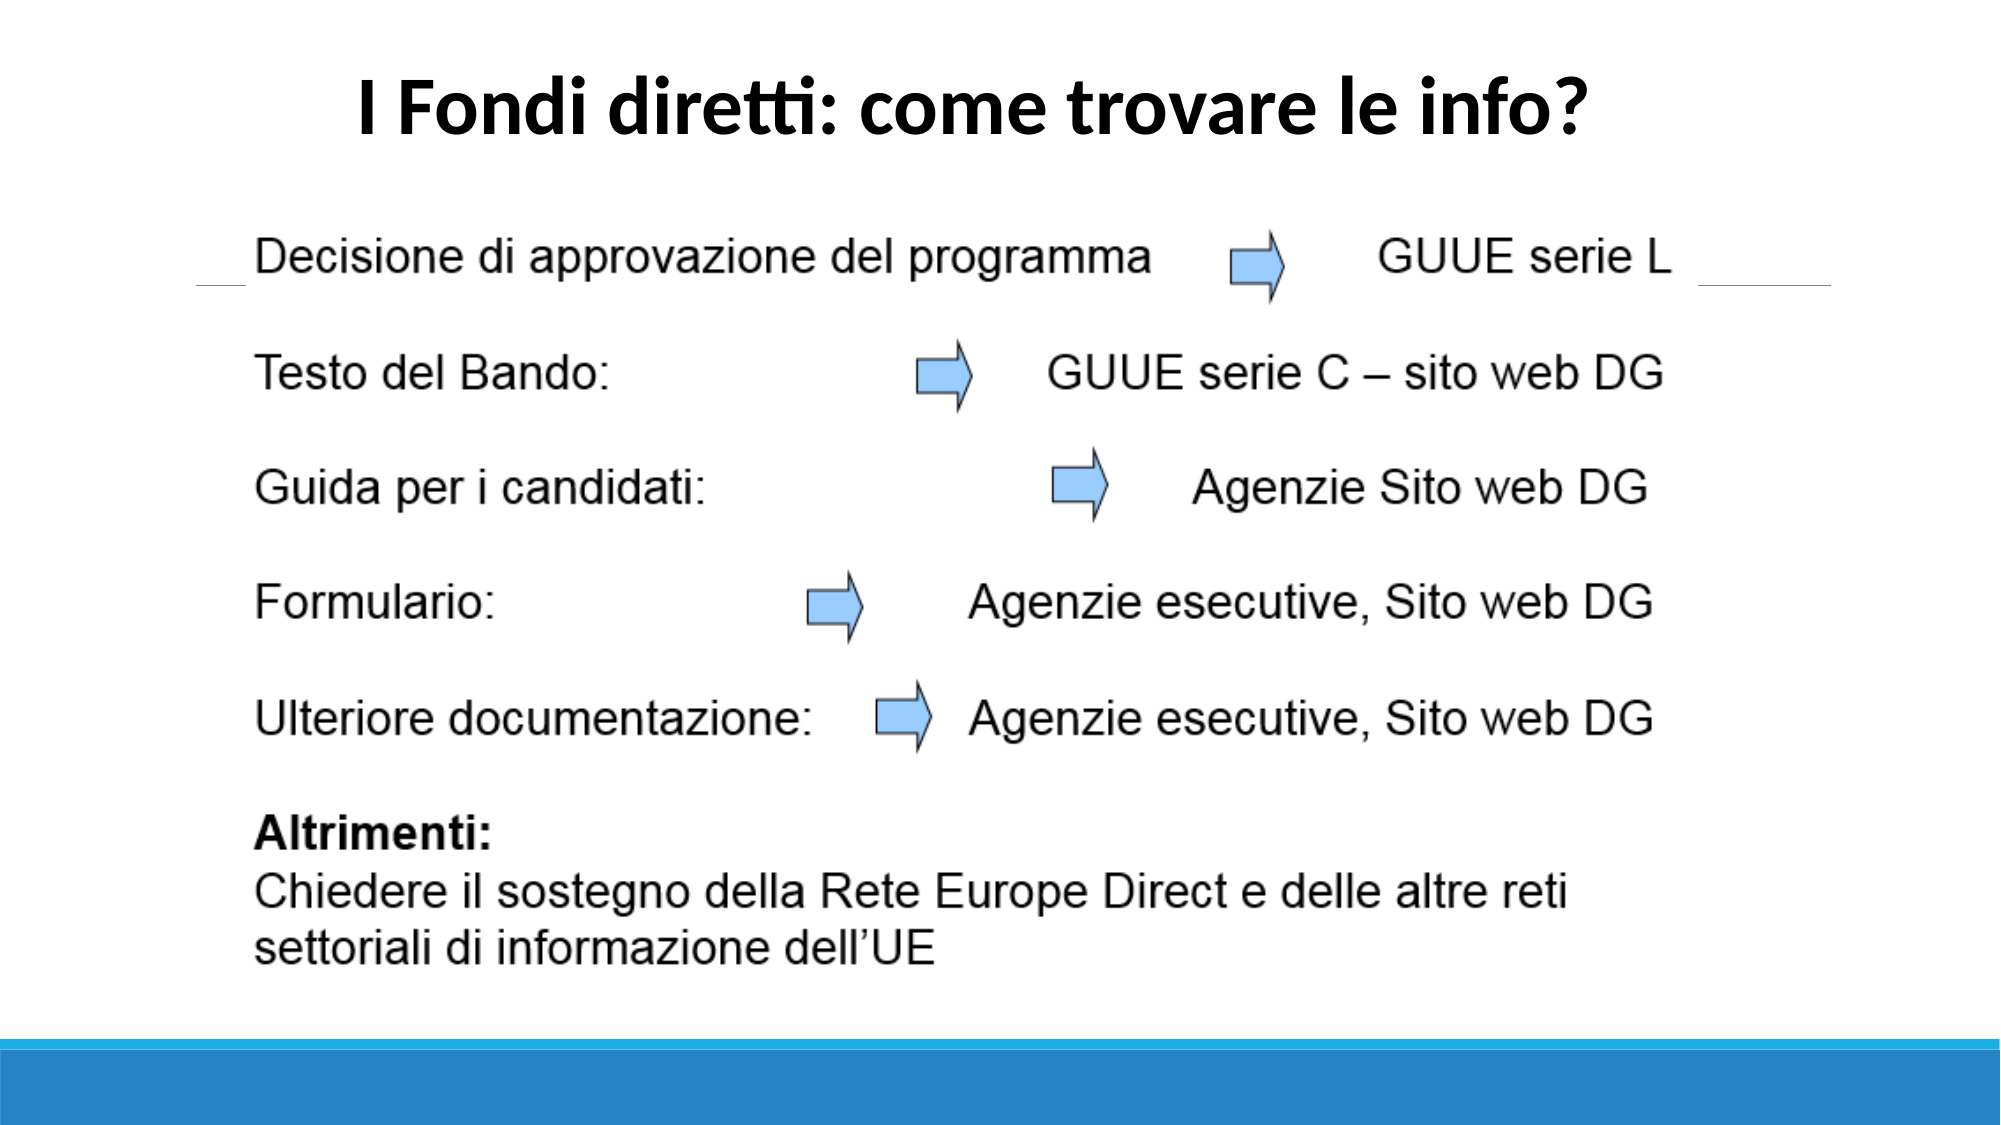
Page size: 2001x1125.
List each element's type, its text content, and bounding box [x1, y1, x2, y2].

picture [245, 187, 1699, 978]
text_box I Fondi diretti: come trovare le info? [341, 43, 2000, 159]
